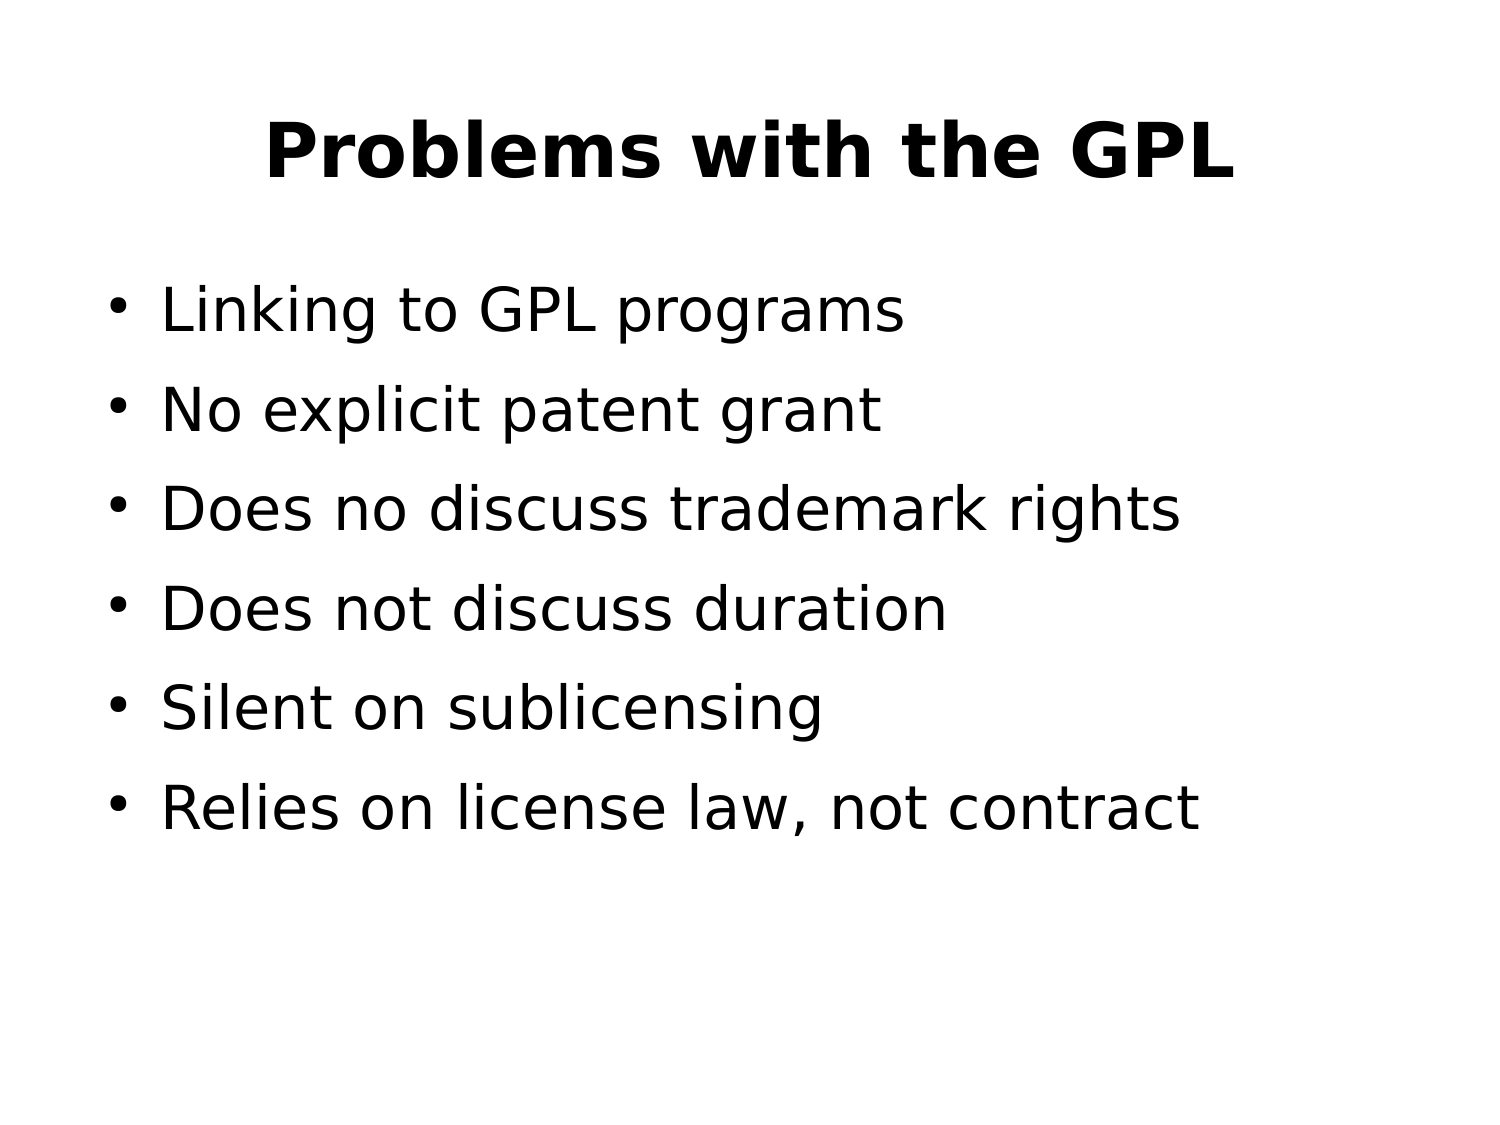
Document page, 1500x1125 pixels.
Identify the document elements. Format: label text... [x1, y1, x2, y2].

list Linking to GPL programs No explicit patent grant Does no discuss trademark rights Does not discuss duration Silent on sublicensing Relies on license law, not contract [75, 263, 1425, 1063]
title Problems with the GPL [75, 68, 1425, 201]
